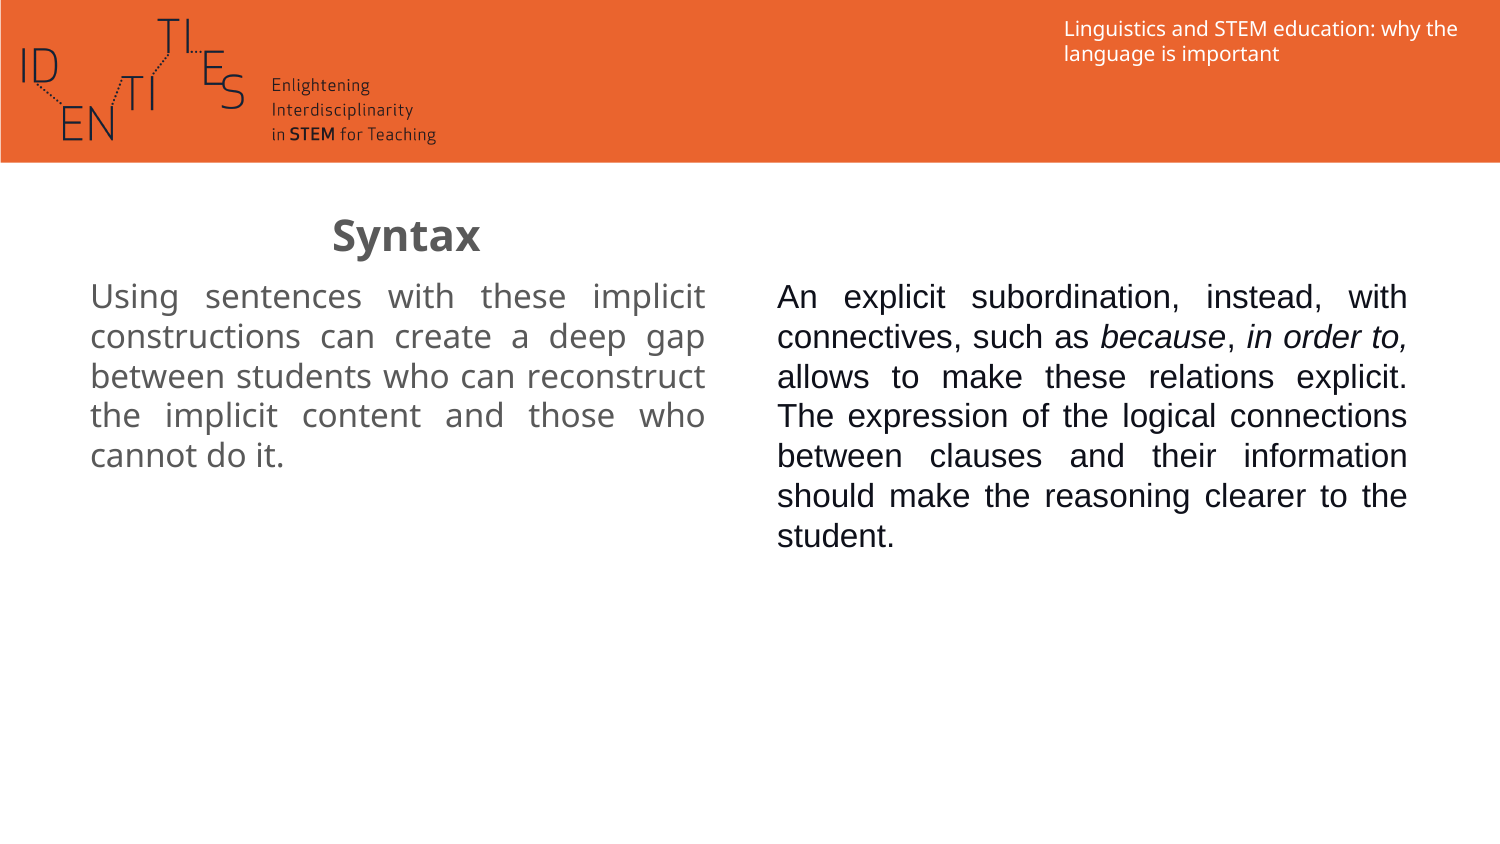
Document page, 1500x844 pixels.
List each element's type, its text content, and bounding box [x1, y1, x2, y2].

text_box Linguistics and STEM education: why the language is important [1048, 7, 1500, 155]
picture [22, 15, 436, 148]
text_box [0, 0, 1500, 163]
list An explicit subordination, instead, with connectives, such as because, in order to, allows to make these relations explicit. The expression of the logical connections between clauses and their information should make the reasoning clearer to the student. [761, 267, 1426, 754]
list Using sentences with these implicit constructions can create a deep gap between students who can reconstruct the implicit content and those who cannot do it. [75, 268, 738, 754]
list Syntax [74, 188, 738, 268]
